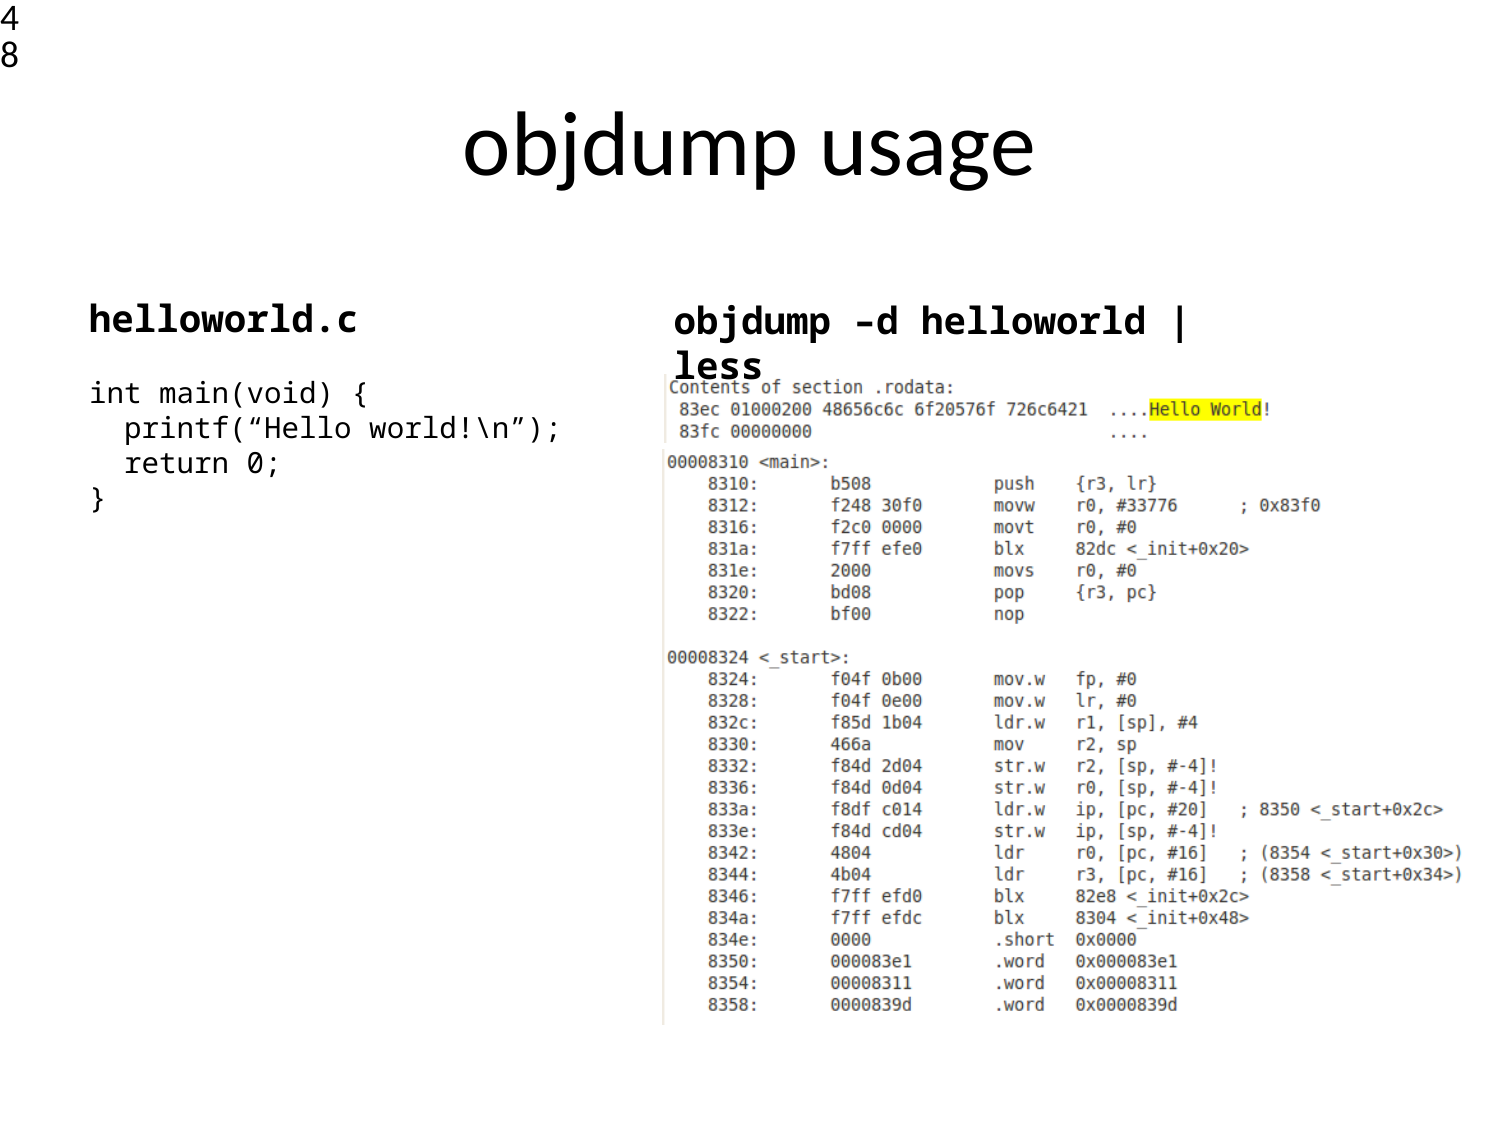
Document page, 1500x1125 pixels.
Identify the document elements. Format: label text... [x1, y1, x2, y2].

text_box int main(void) { printf(“Hello world!\n”); return 0; } [74, 367, 775, 523]
text_box objdump –d helloworld | less [658, 289, 1281, 395]
title objdump usage [75, 45, 1425, 233]
picture [664, 395, 1281, 443]
picture [662, 449, 1500, 1025]
text_box helloworld.c [74, 287, 438, 348]
